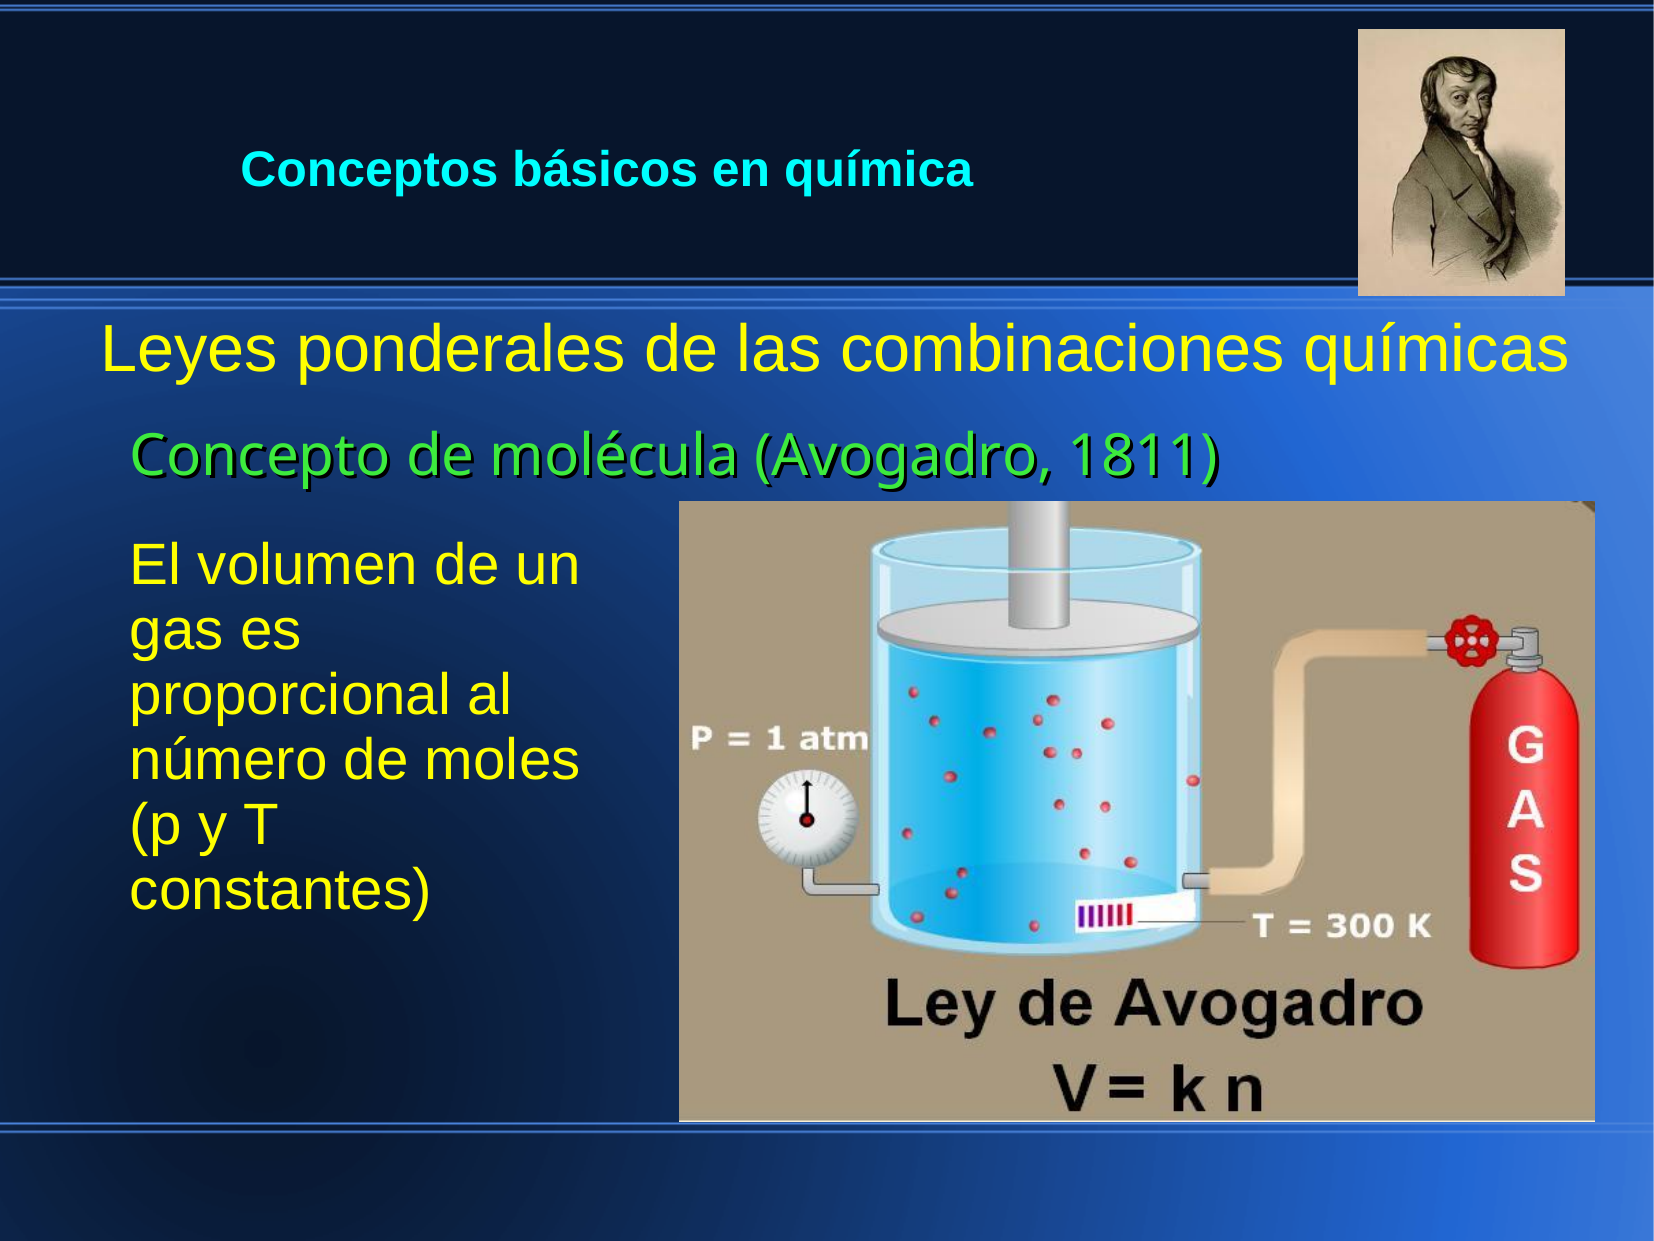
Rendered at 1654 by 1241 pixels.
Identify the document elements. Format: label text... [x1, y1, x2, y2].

list Leyes ponderales de las combinaciones químicas [29, 206, 1654, 462]
list El volumen de un gas es proporcional al número de moles (p y T constantes) [59, 531, 591, 1065]
picture [0, 0, 1654, 1241]
title Conceptos básicos en química [32, 118, 1182, 220]
text_box Concepto de molécula (Avogadro, 1811) [59, 413, 1625, 492]
